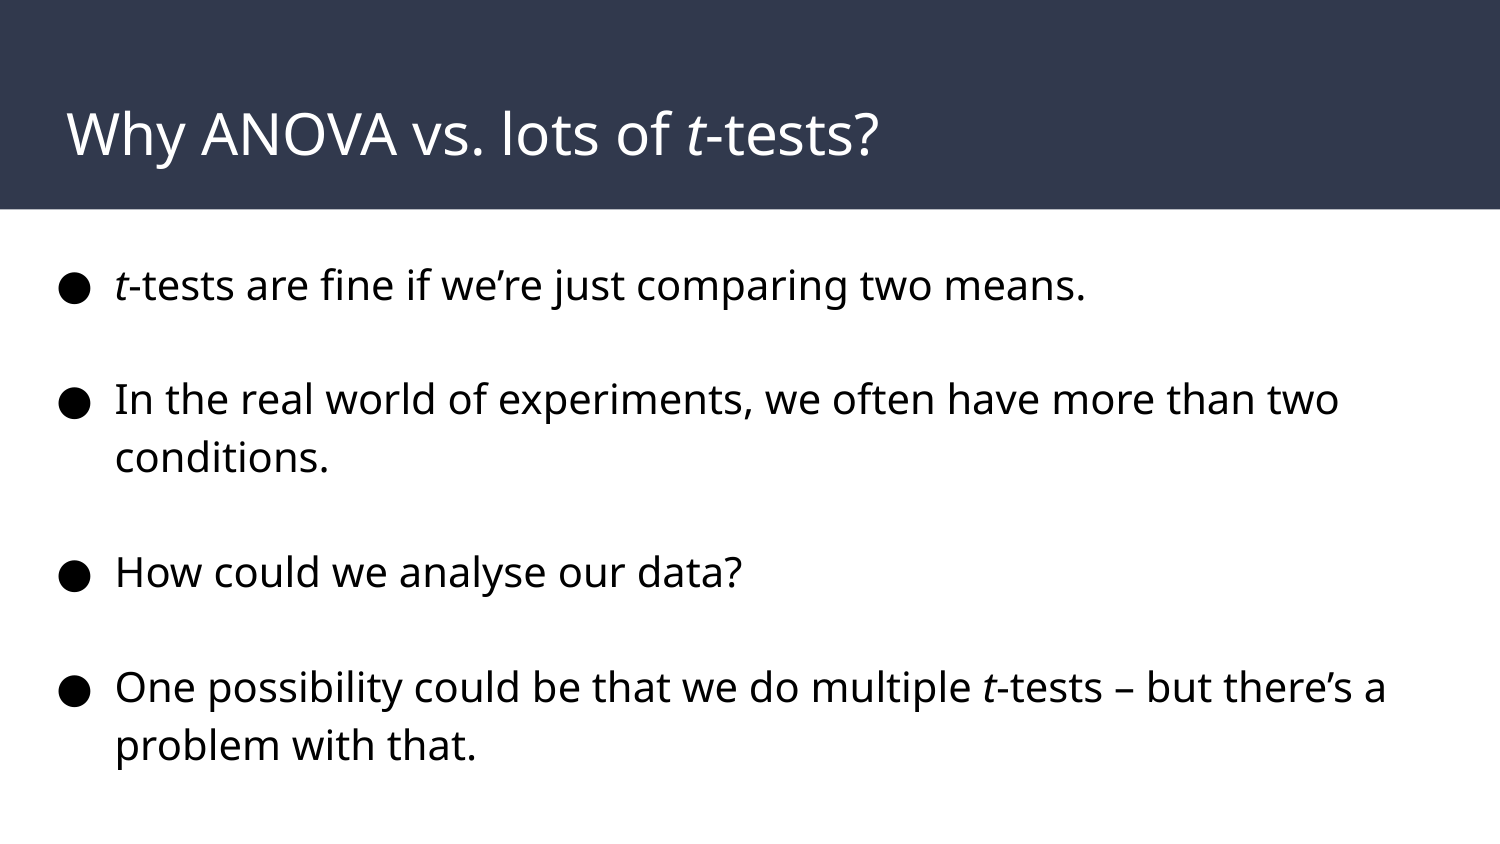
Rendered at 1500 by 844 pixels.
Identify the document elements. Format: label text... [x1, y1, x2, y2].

text_box t-tests are fine if we’re just comparing two means. In the real world of experiments, we often have more than two conditions. How could we analyse our data? One possibility could be that we do multiple t-tests – but there’s a problem with that. [24, 235, 1477, 826]
title Why ANOVA vs. lots of t-tests? [51, 82, 1449, 185]
